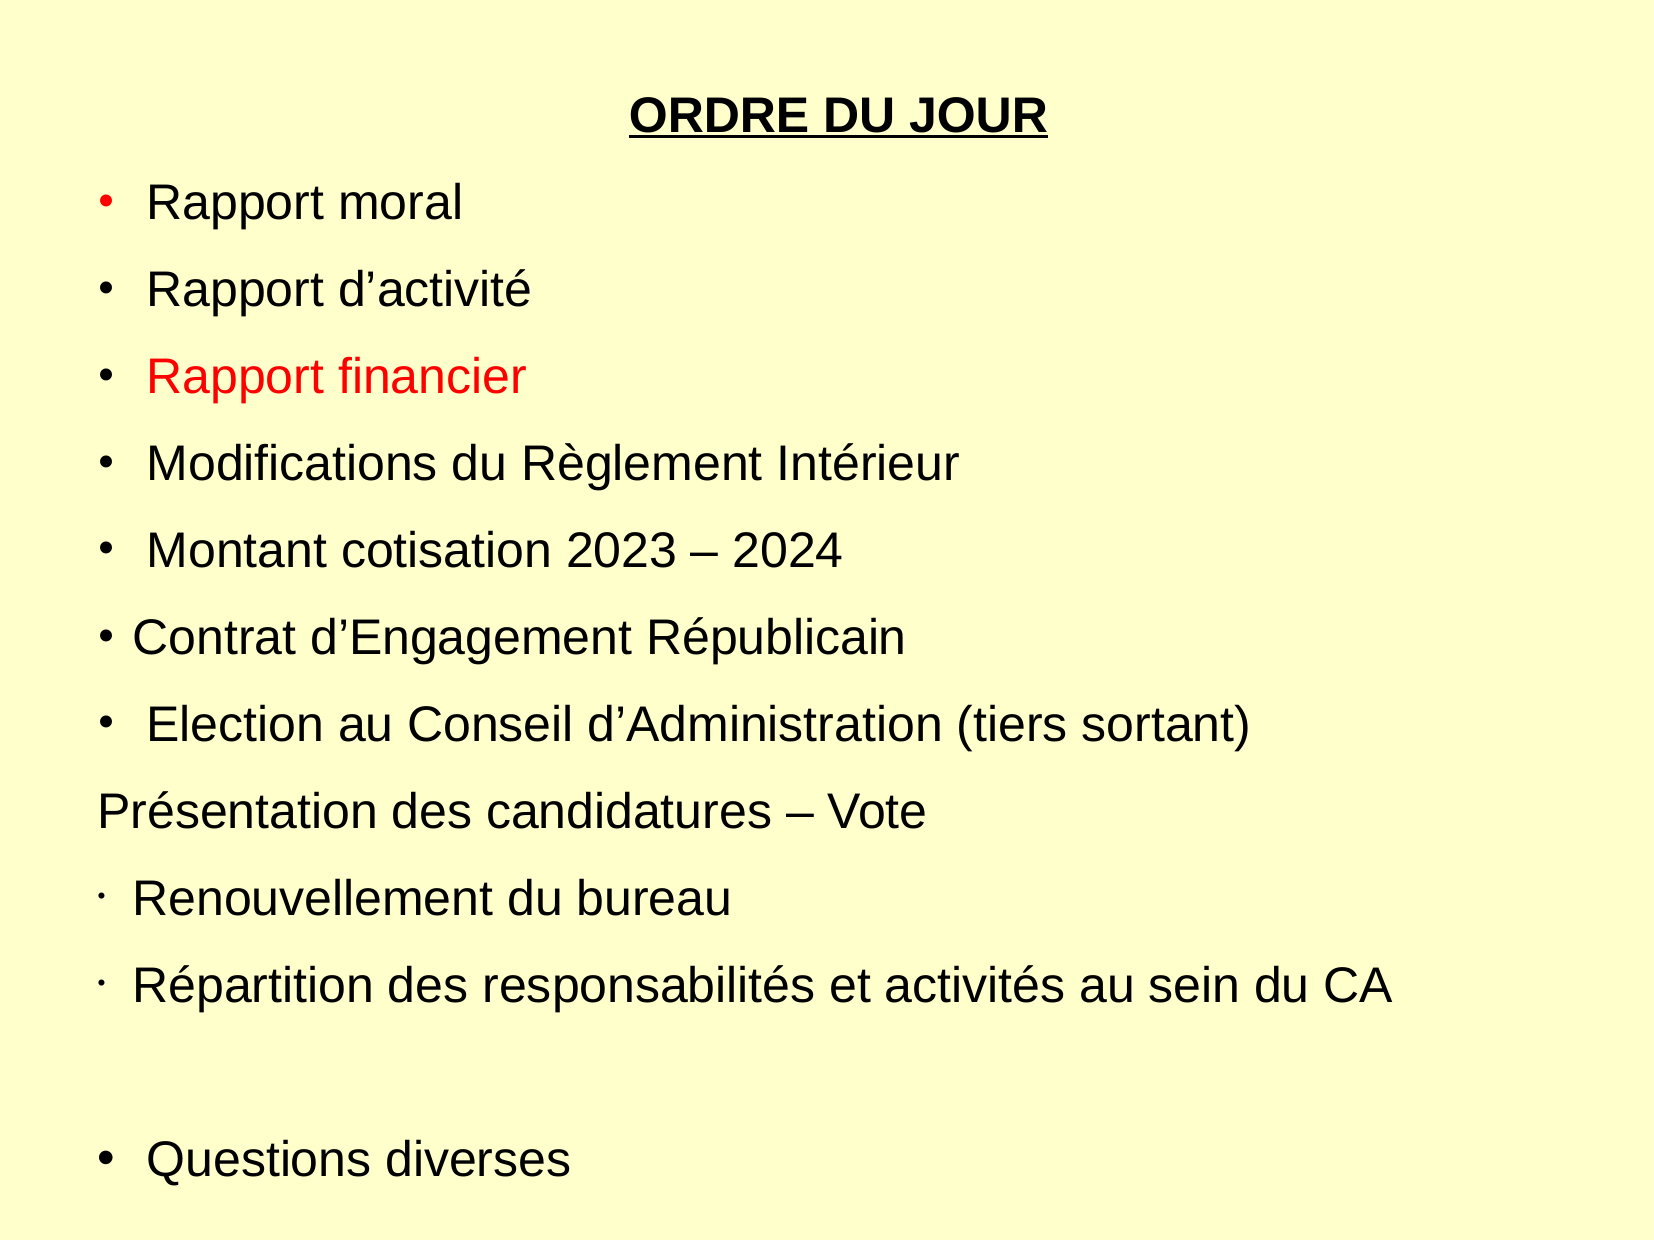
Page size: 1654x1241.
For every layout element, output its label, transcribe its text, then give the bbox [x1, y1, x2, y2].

text_box ORDRE DU JOUR Rapport moral Rapport d’activité Rapport financier Modifications du Règlement Intérieur Montant cotisation 2023 – 2024 Contrat d’Engagement Républicain Election au Conseil d’Administration (tiers sortant) Présentation des candidatures – Vote Renouvellement du bureau Répartition des responsabilités et activités au sein du CA Questions diverses [82, 76, 1595, 1152]
